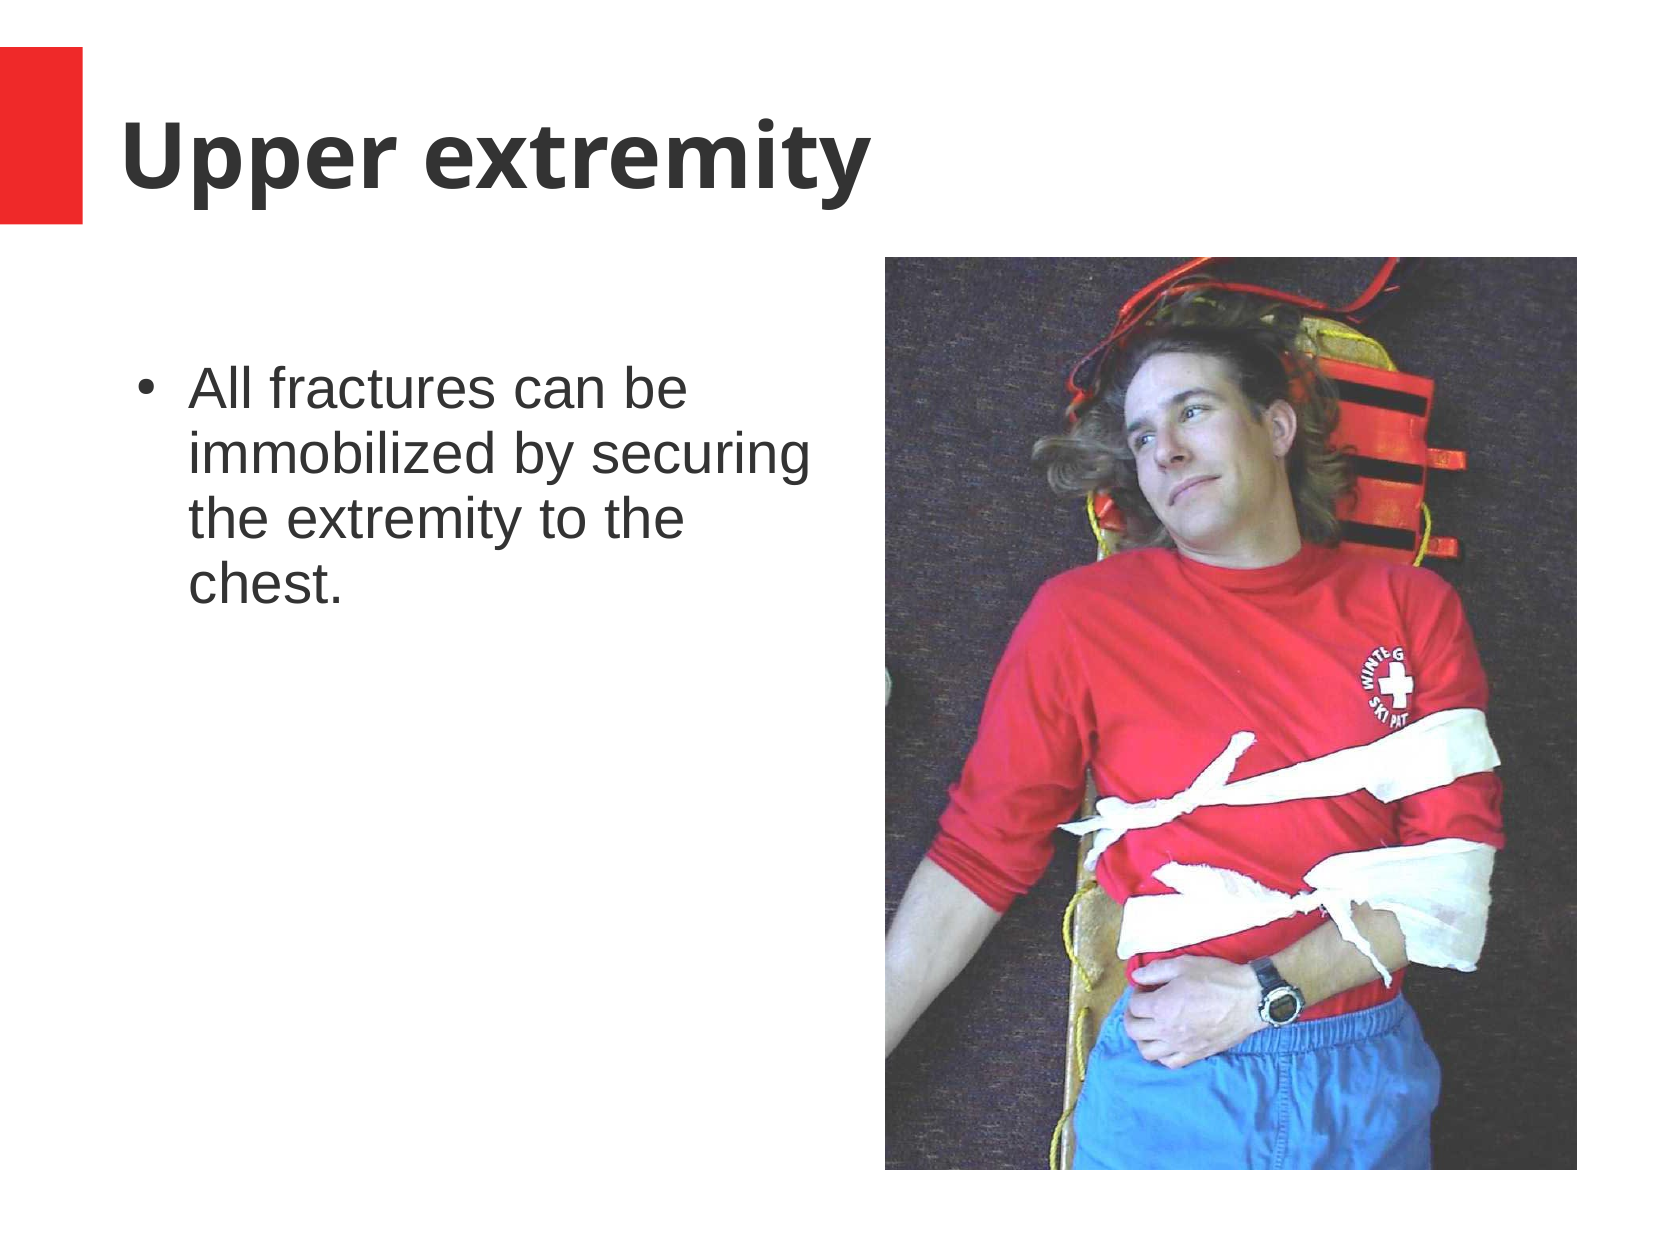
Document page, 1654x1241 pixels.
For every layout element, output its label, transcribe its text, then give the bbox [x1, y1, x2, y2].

list All fractures can be immobilized by securing the extremity to the chest. [118, 355, 827, 1075]
picture [885, 257, 1577, 1170]
title Upper extremity [118, 49, 1571, 257]
